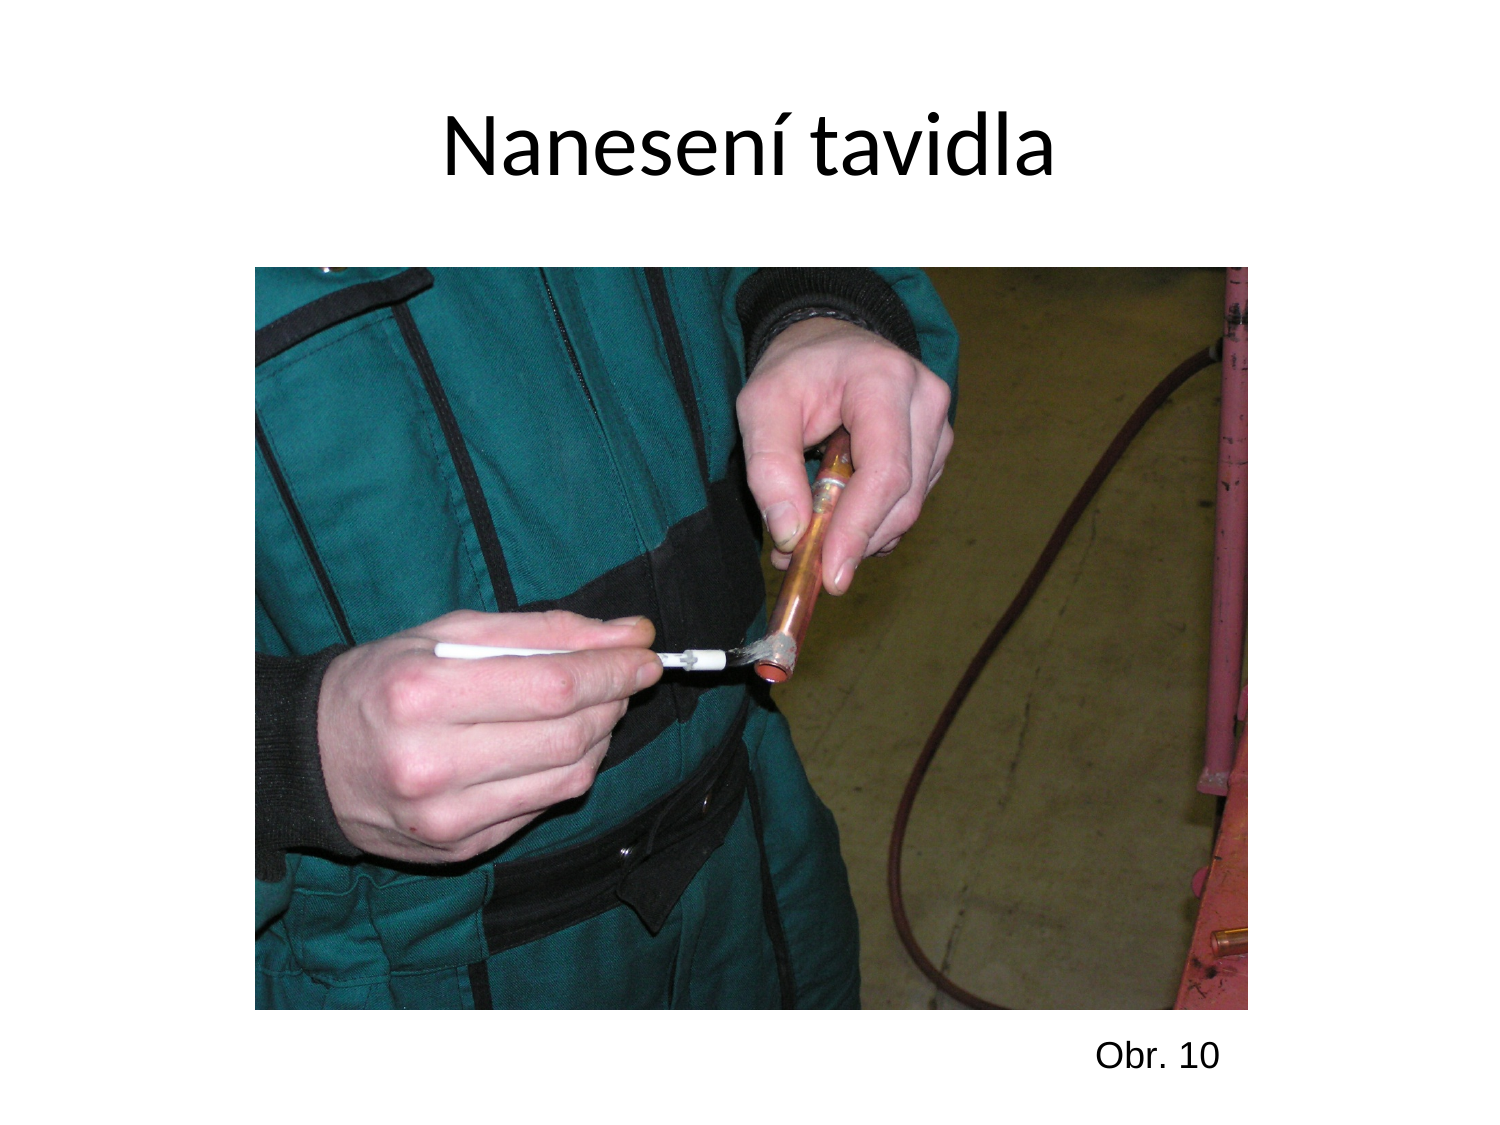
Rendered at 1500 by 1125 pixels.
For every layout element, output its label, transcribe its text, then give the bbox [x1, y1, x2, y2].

text_box [255, 267, 1248, 1010]
text_box Obr. 10 [1080, 1023, 1236, 1084]
title Nanesení tavidla [75, 45, 1426, 233]
